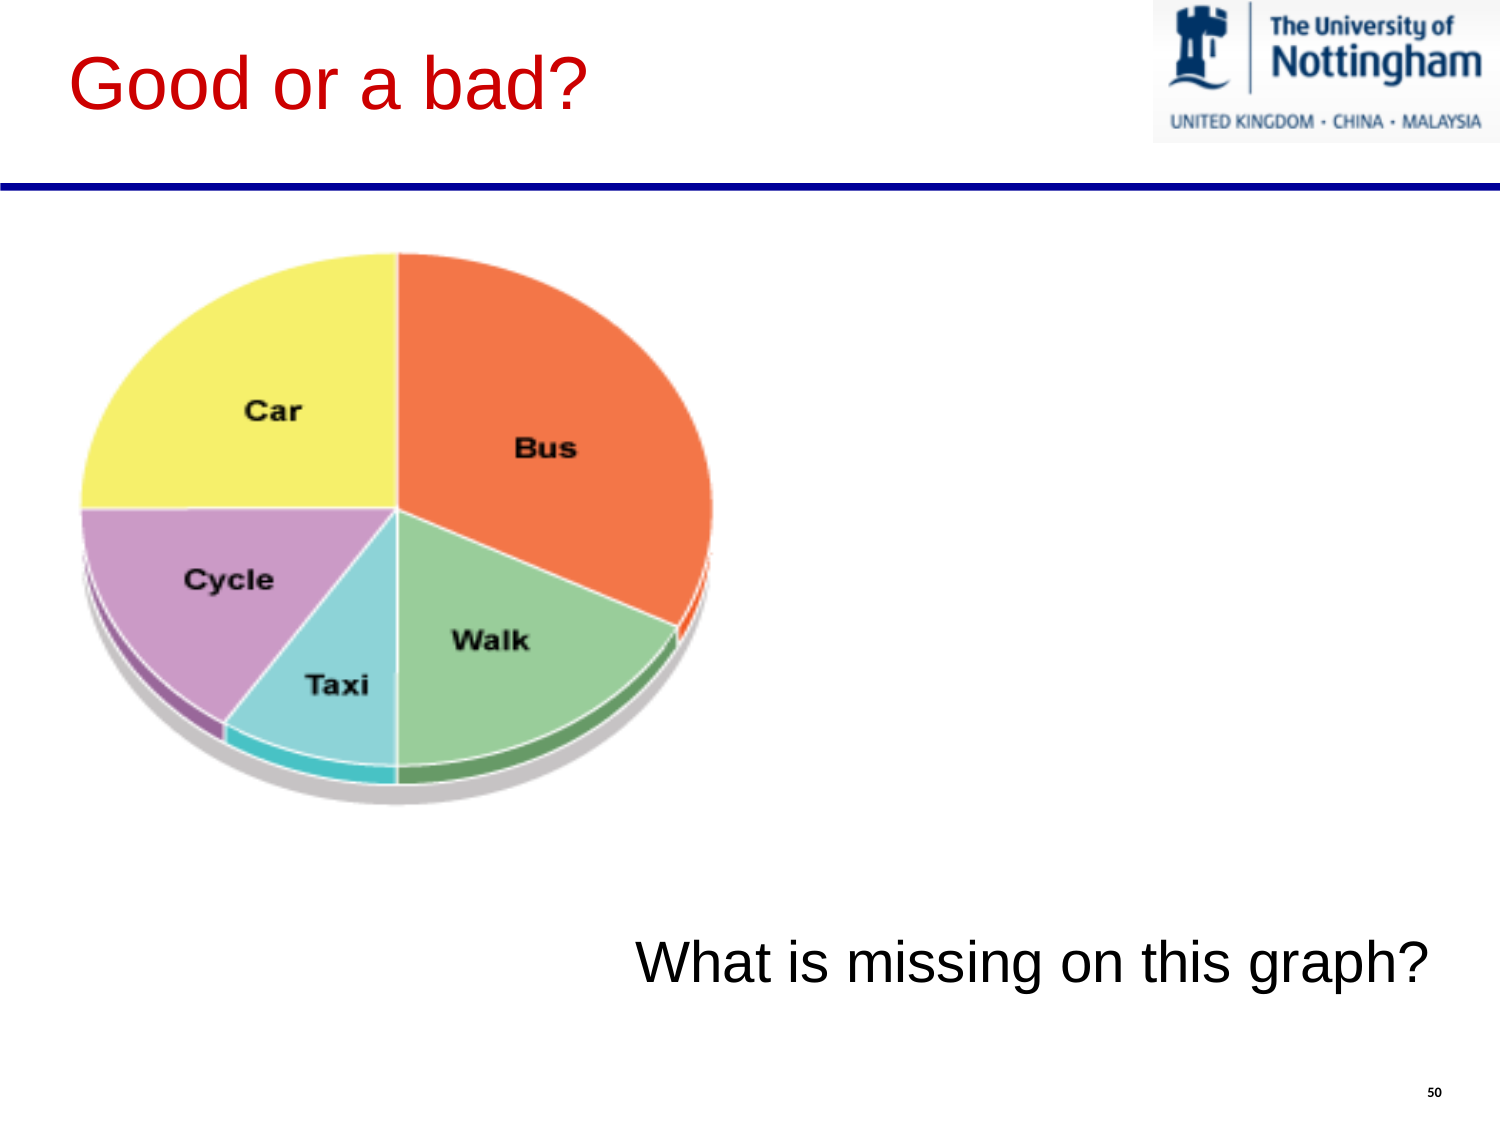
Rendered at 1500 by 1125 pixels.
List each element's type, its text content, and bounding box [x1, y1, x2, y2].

slide_number <number> [1412, 1050, 1500, 1125]
picture [1153, 0, 1500, 143]
text_box Good or a bad? [53, 33, 1126, 217]
text_box What is missing on this graph? [620, 922, 1447, 1002]
picture [63, 239, 728, 819]
